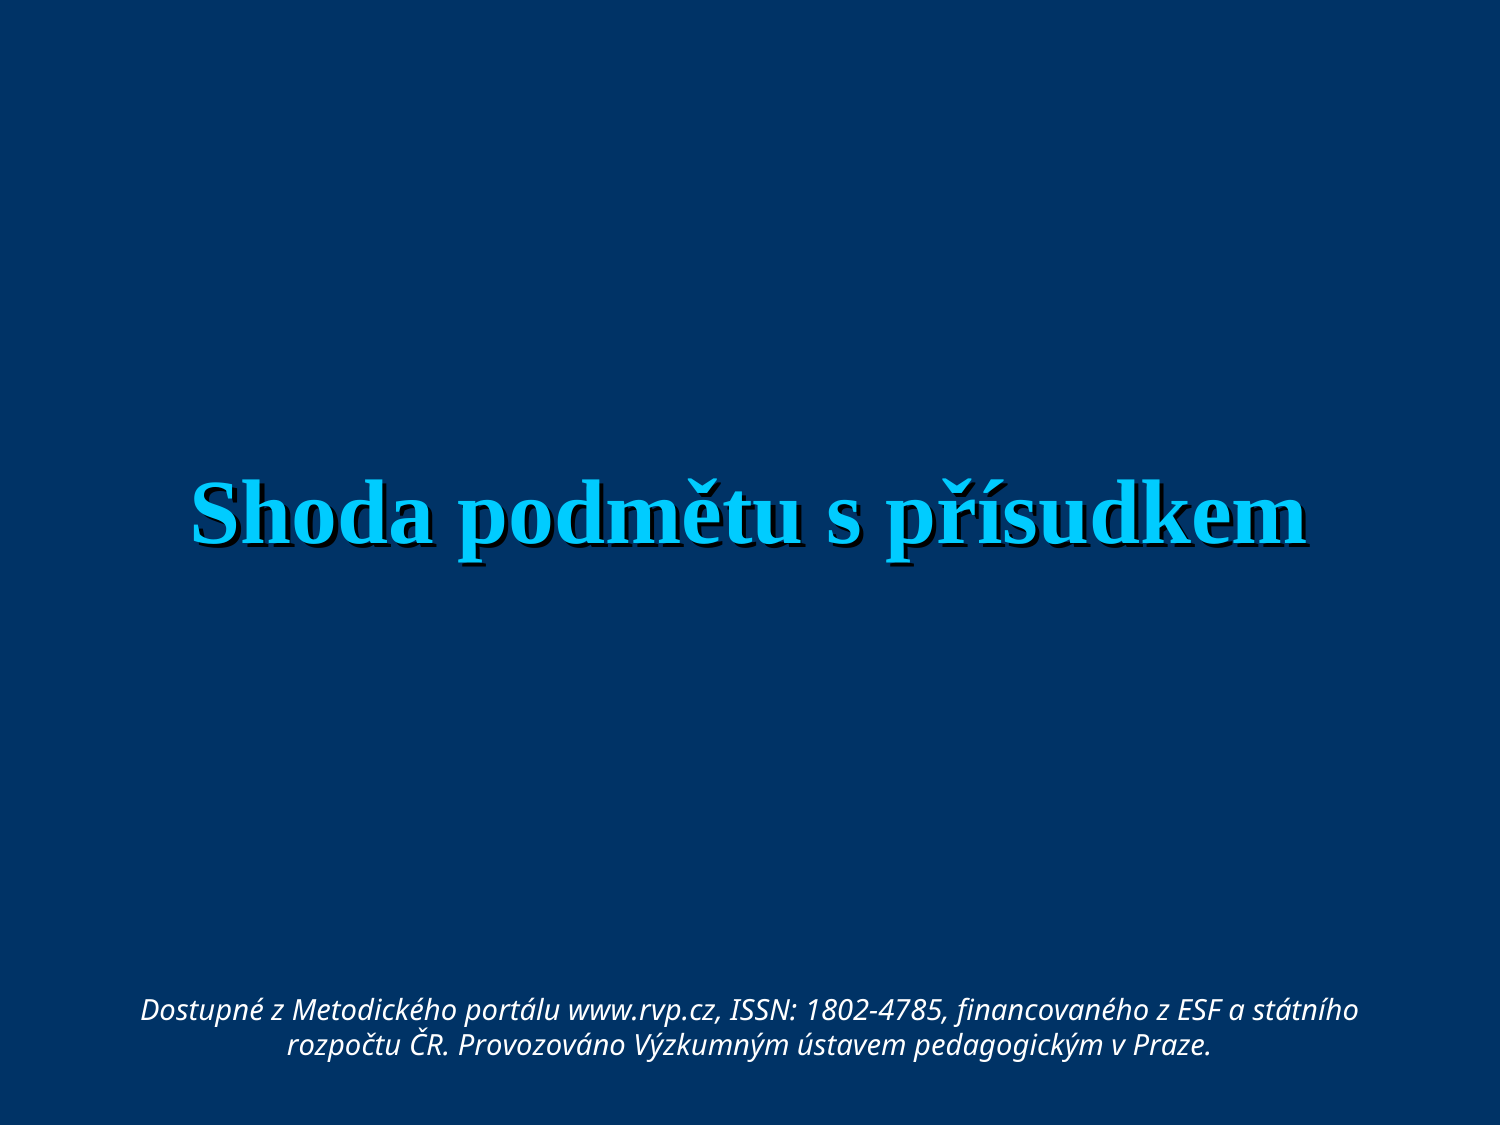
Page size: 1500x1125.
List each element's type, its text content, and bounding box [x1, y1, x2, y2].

text_box Shoda podmětu s přísudkem [112, 444, 1388, 563]
text_box Dostupné z Metodického portálu www.rvp.cz, ISSN: 1802-4785, financovaného z ESF a státního rozpočtu ČR. Provozováno Výzkumným ústavem pedagogickým v Praze. [105, 996, 1395, 1057]
